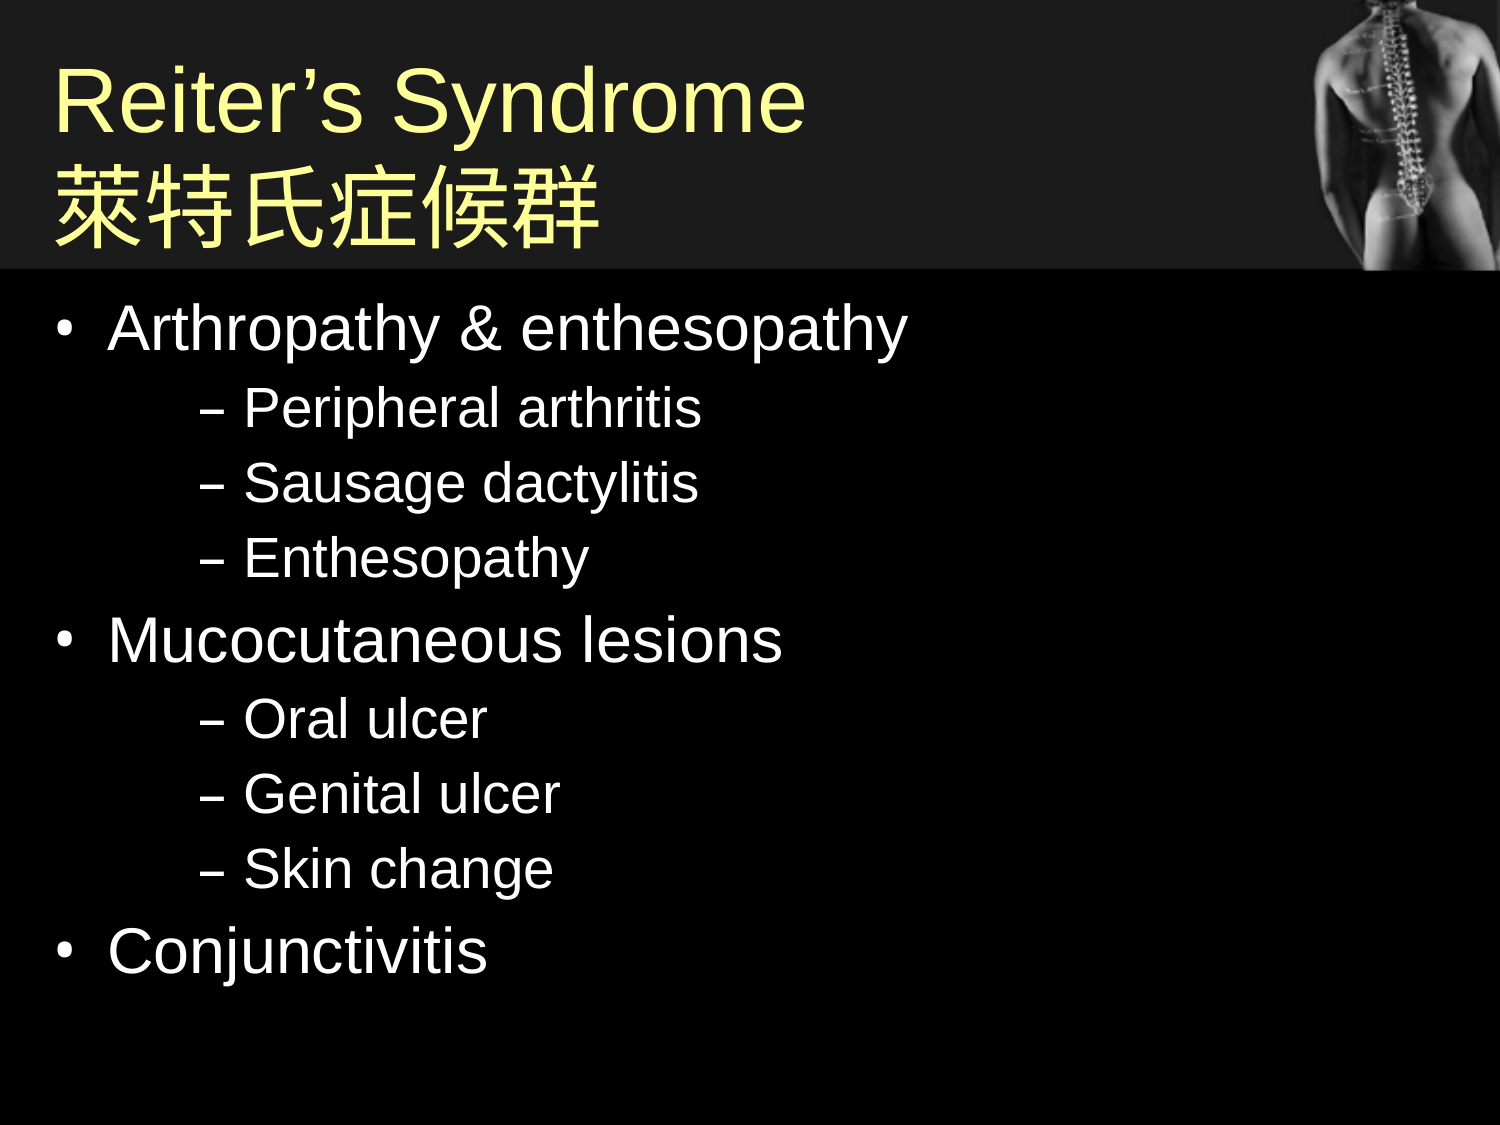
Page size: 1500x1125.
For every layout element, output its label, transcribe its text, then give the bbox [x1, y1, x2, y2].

title Reiter’s Syndrome 萊特氏症候群 [37, 32, 1300, 228]
list Arthropathy & enthesopathy Peripheral arthritis Sausage dactylitis Enthesopathy Mucocutaneous lesions Oral ulcer Genital ulcer Skin change Conjunctivitis [37, 287, 1476, 1000]
